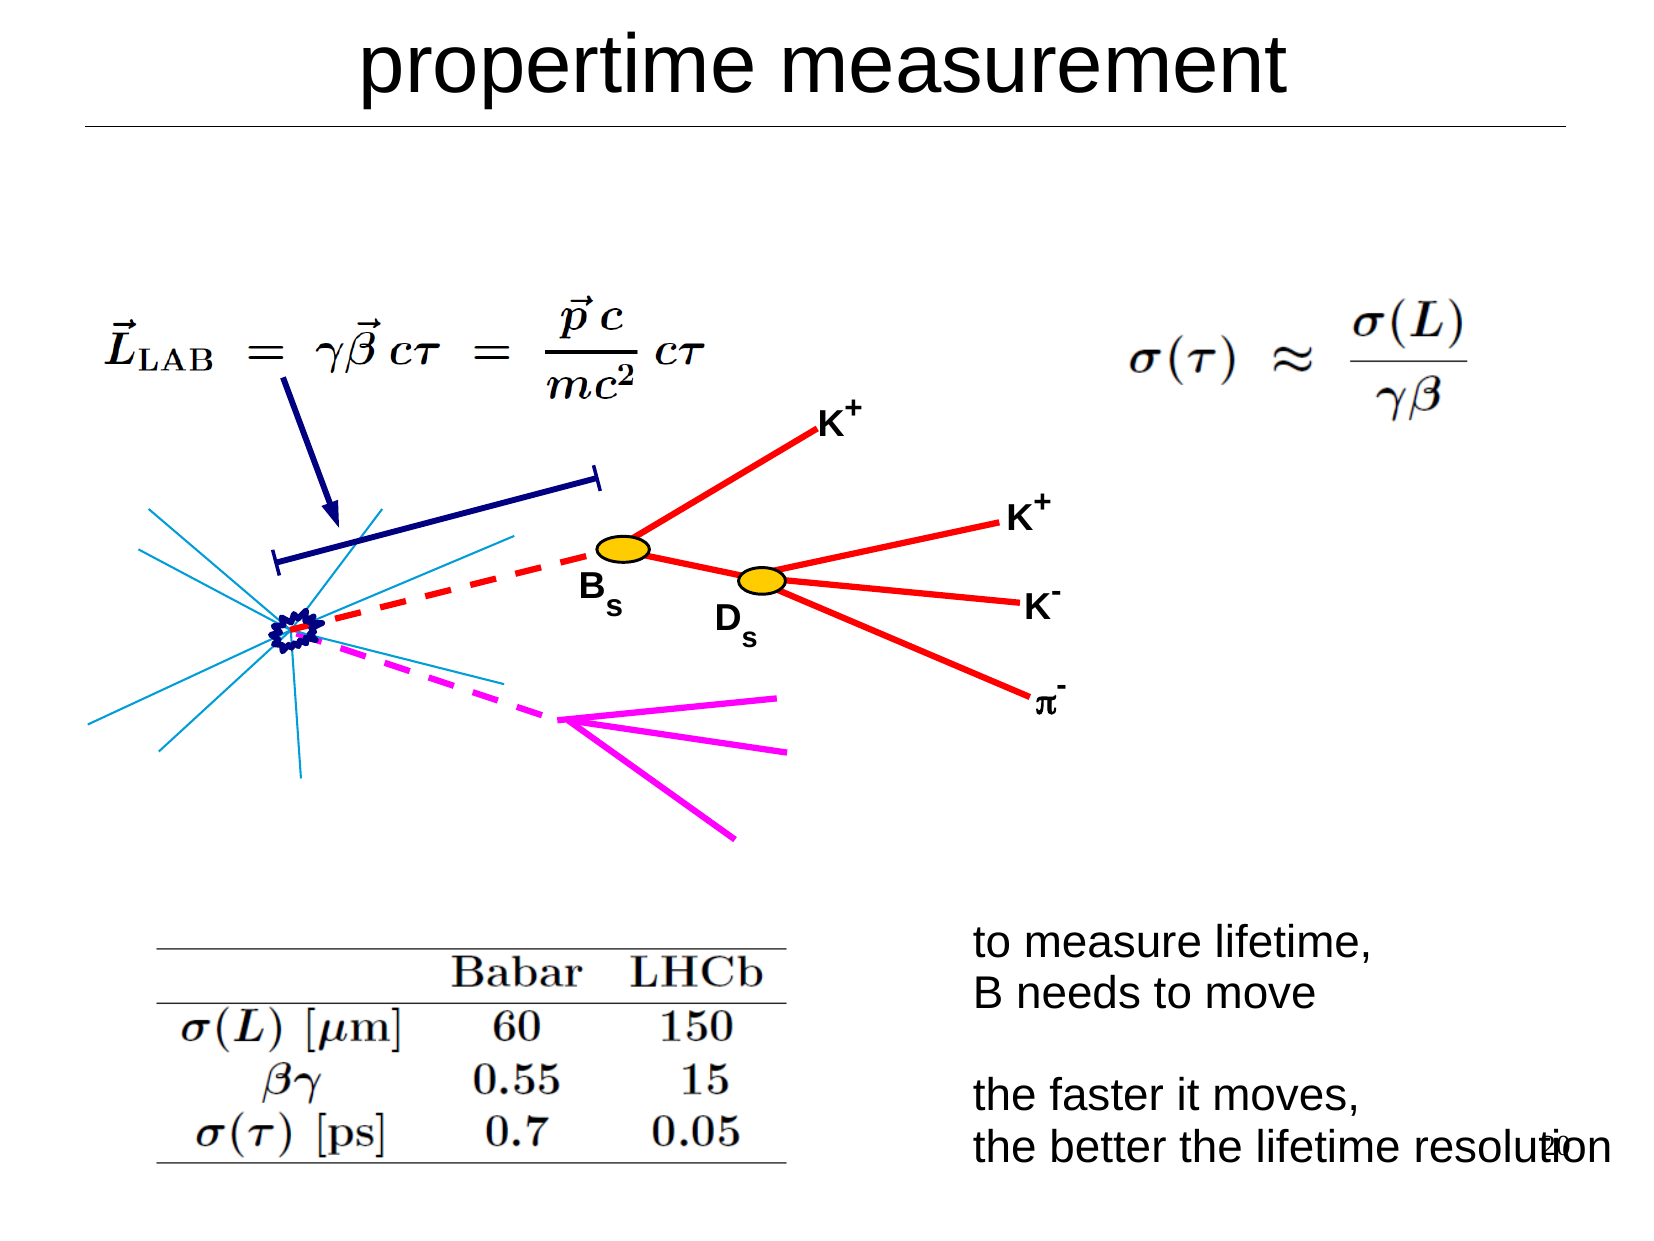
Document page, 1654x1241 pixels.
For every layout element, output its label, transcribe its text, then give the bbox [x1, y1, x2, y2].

text_box K- [1009, 562, 1077, 639]
text_box Ds [699, 577, 773, 661]
text_box K+ [802, 379, 878, 455]
title propertime measurement [79, 5, 1568, 121]
text_box [739, 567, 786, 593]
text_box Bs [563, 542, 638, 631]
text_box to measure lifetime, B needs to move the faster it moves, the better the lifetime resolution [958, 908, 1627, 1180]
text_box [601, 536, 650, 561]
picture [98, 285, 715, 413]
picture [148, 936, 799, 1176]
picture [1112, 274, 1497, 442]
text_box p- [1021, 657, 1086, 733]
text_box K+ [991, 474, 1067, 550]
